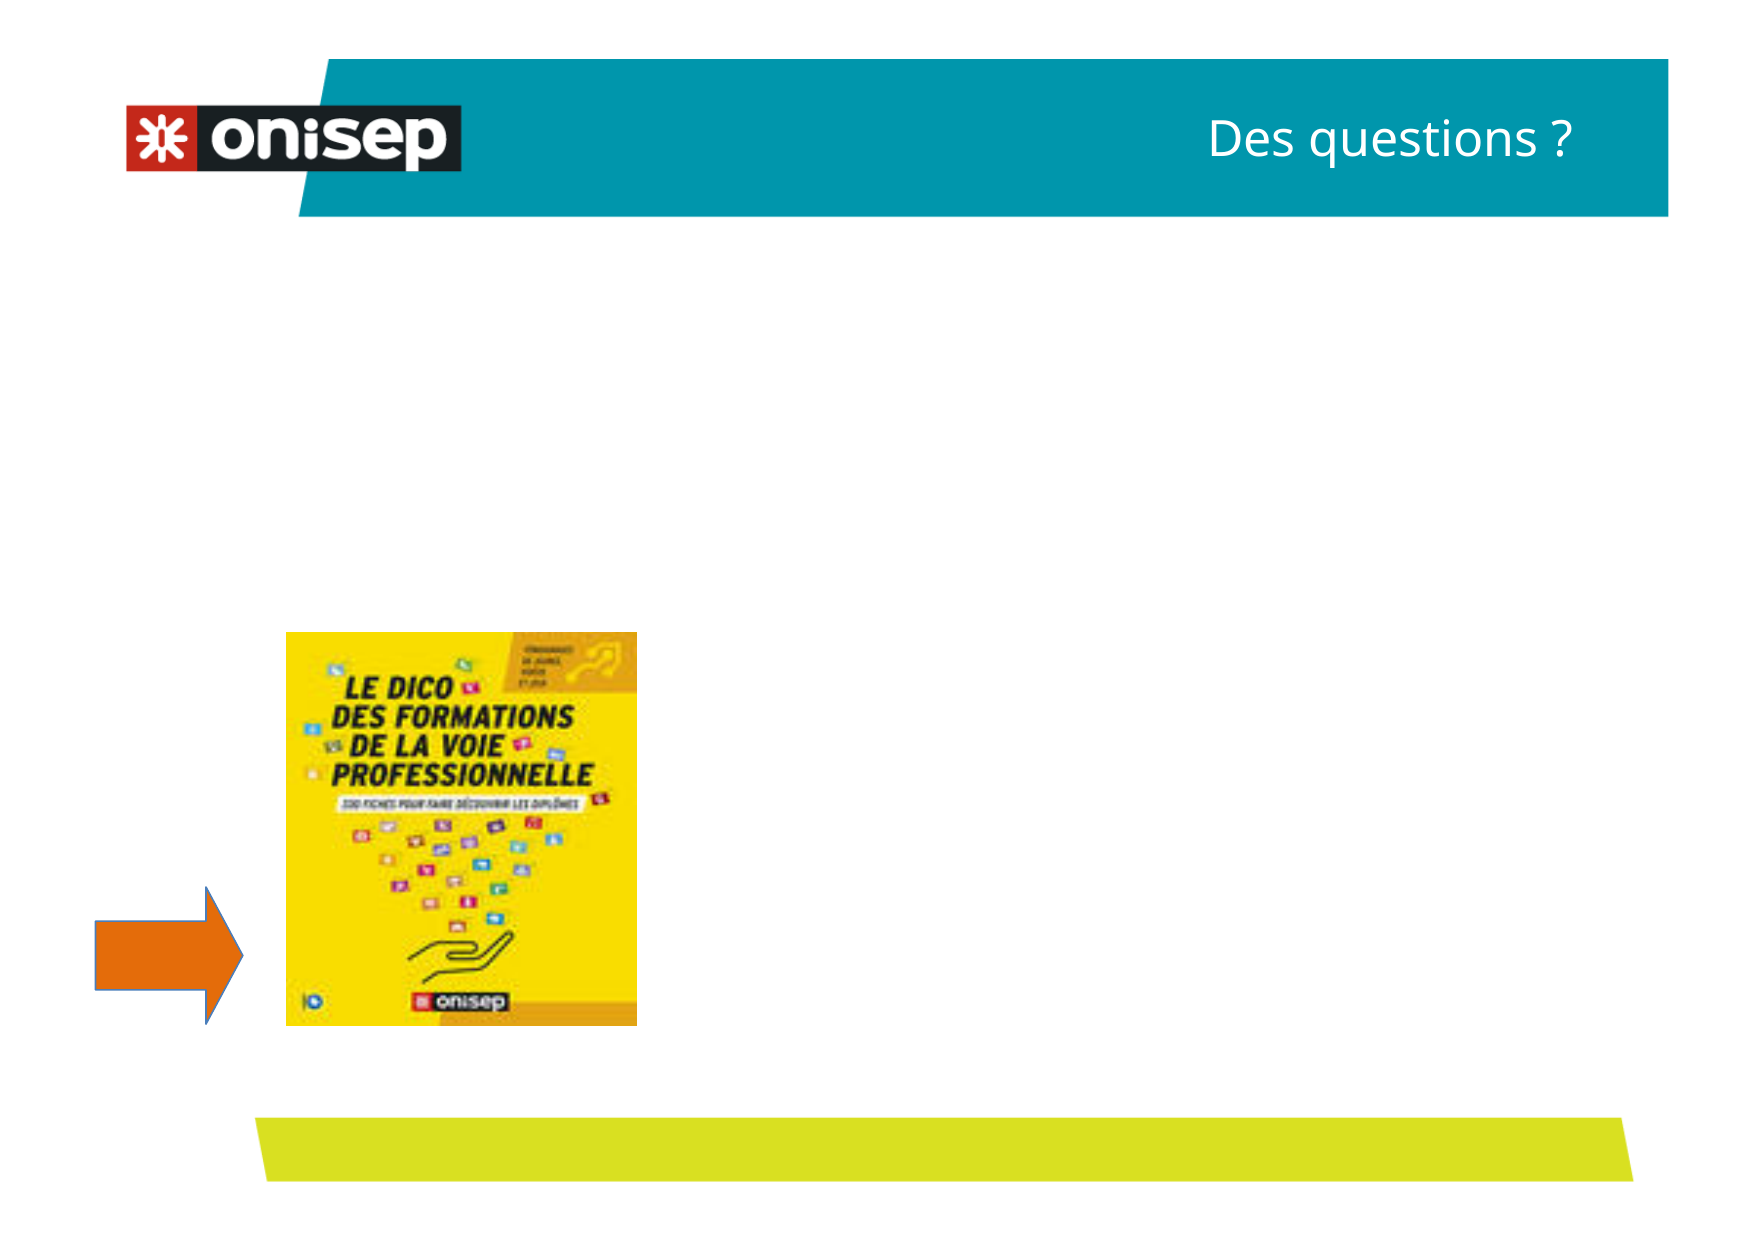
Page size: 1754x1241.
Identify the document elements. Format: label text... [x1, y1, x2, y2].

text_box [95, 886, 243, 1025]
text_box Des questions ? [1002, 99, 1602, 179]
picture [59, 59, 1669, 1182]
